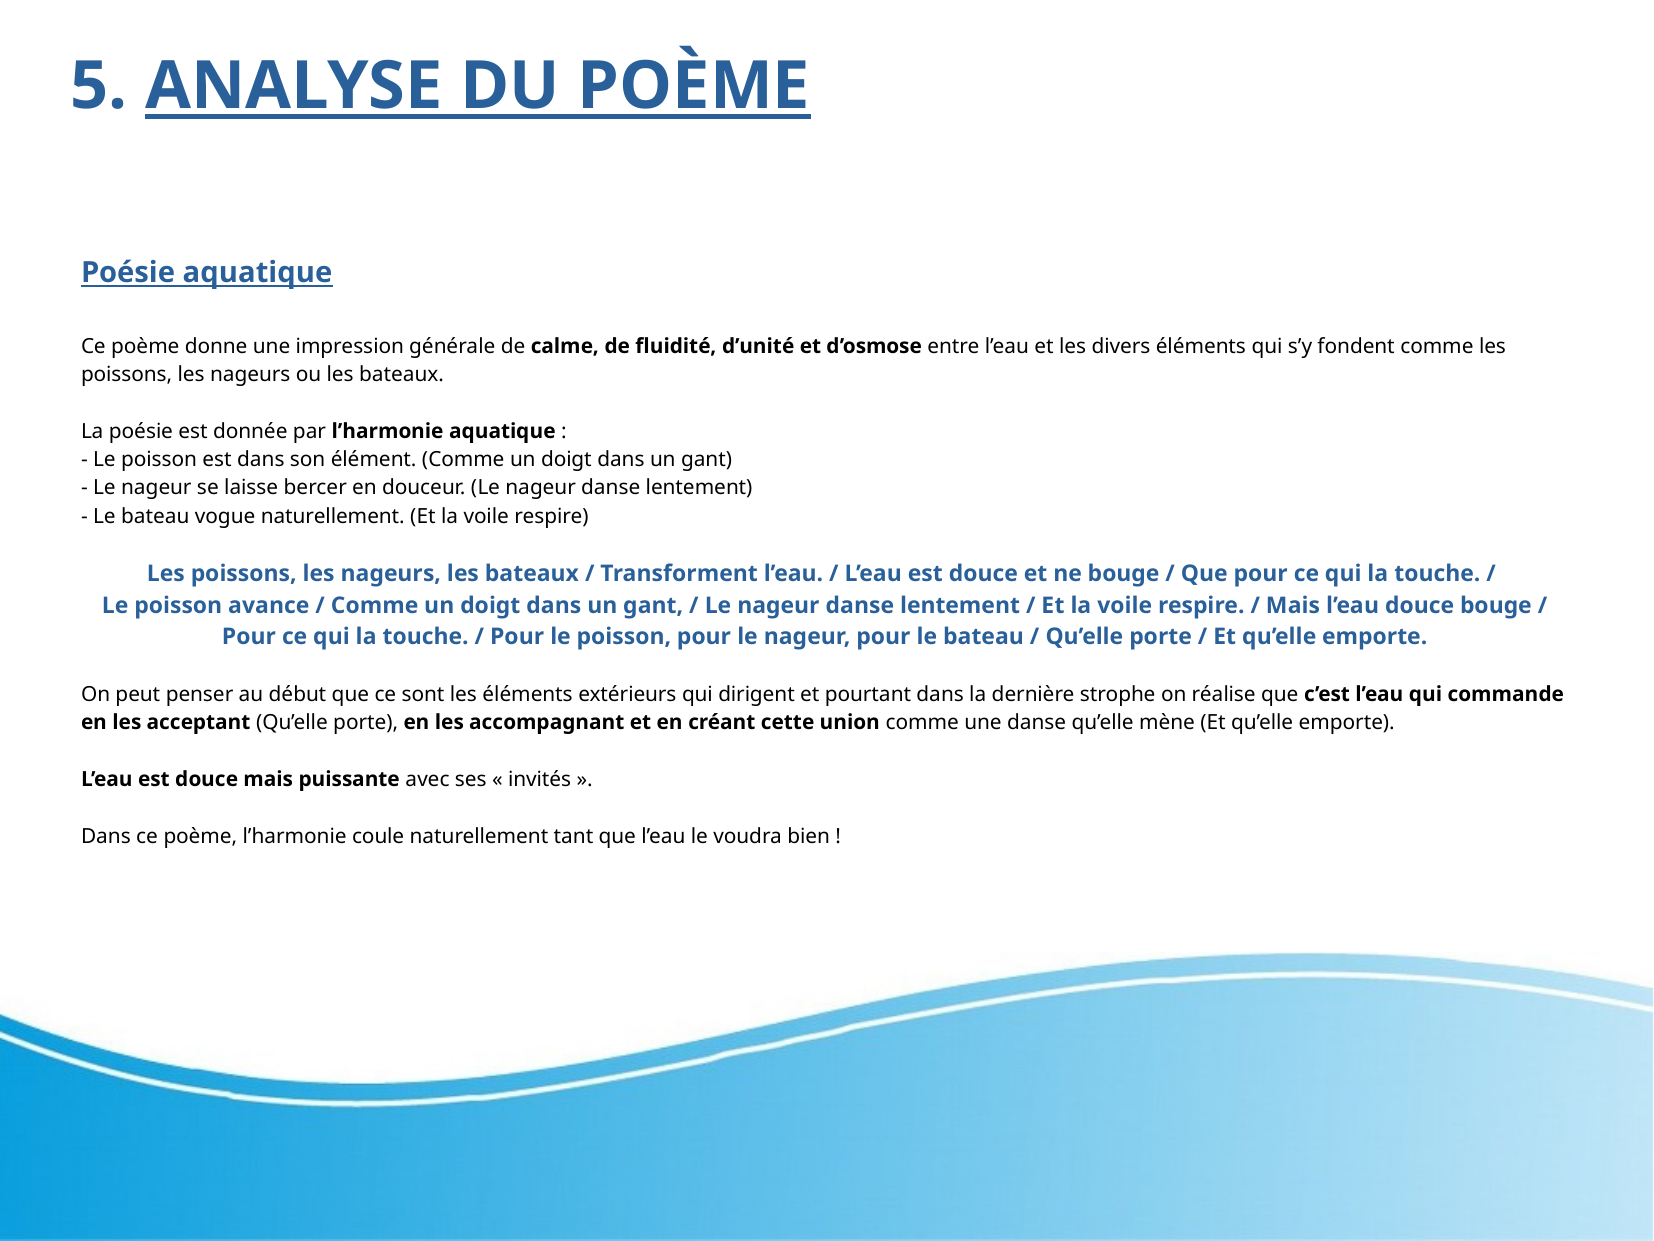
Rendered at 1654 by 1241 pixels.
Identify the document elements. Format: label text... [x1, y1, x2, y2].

picture [0, 952, 1654, 1241]
title 5. ANALYSE DU POÈME [70, 26, 1560, 139]
text_box Poésie aquatique Ce poème donne une impression générale de calme, de fluidité, d’unité et d’osmose entre l’eau et les divers éléments qui s’y fondent comme les poissons, les nageurs ou les bateaux. La poésie est donnée par l’harmonie aquatique : - Le poisson est dans son élément. (Comme un doigt dans un gant) - Le nageur se laisse bercer en douceur. (Le nageur danse lentement) - Le bateau vogue naturellement. (Et la voile respire) Les poissons, les nageurs, les bateaux / Transforment l’eau. / L’eau est douce et ne bouge / Que pour ce qui la touche. / Le poisson avance / Comme un doigt dans un gant, / Le nageur danse lentement / Et la voile respire. / Mais l’eau douce bouge / Pour ce qui la touche. / Pour le poisson, pour le nageur, pour le bateau / Qu’elle porte / Et qu’elle emporte. On peut penser au début que ce sont les éléments extérieurs qui dirigent et pourtant dans la dernière strophe on réalise que c’est l’eau qui commande en les acceptant (Qu’elle porte), en les accompagnant et en créant cette union comme une danse qu’elle mène (Et qu’elle emporte). L’eau est douce mais puissante avec ses « invités ». Dans ce poème, l’harmonie coule naturellement tant que l’eau le voudra bien ! [81, 155, 1570, 945]
